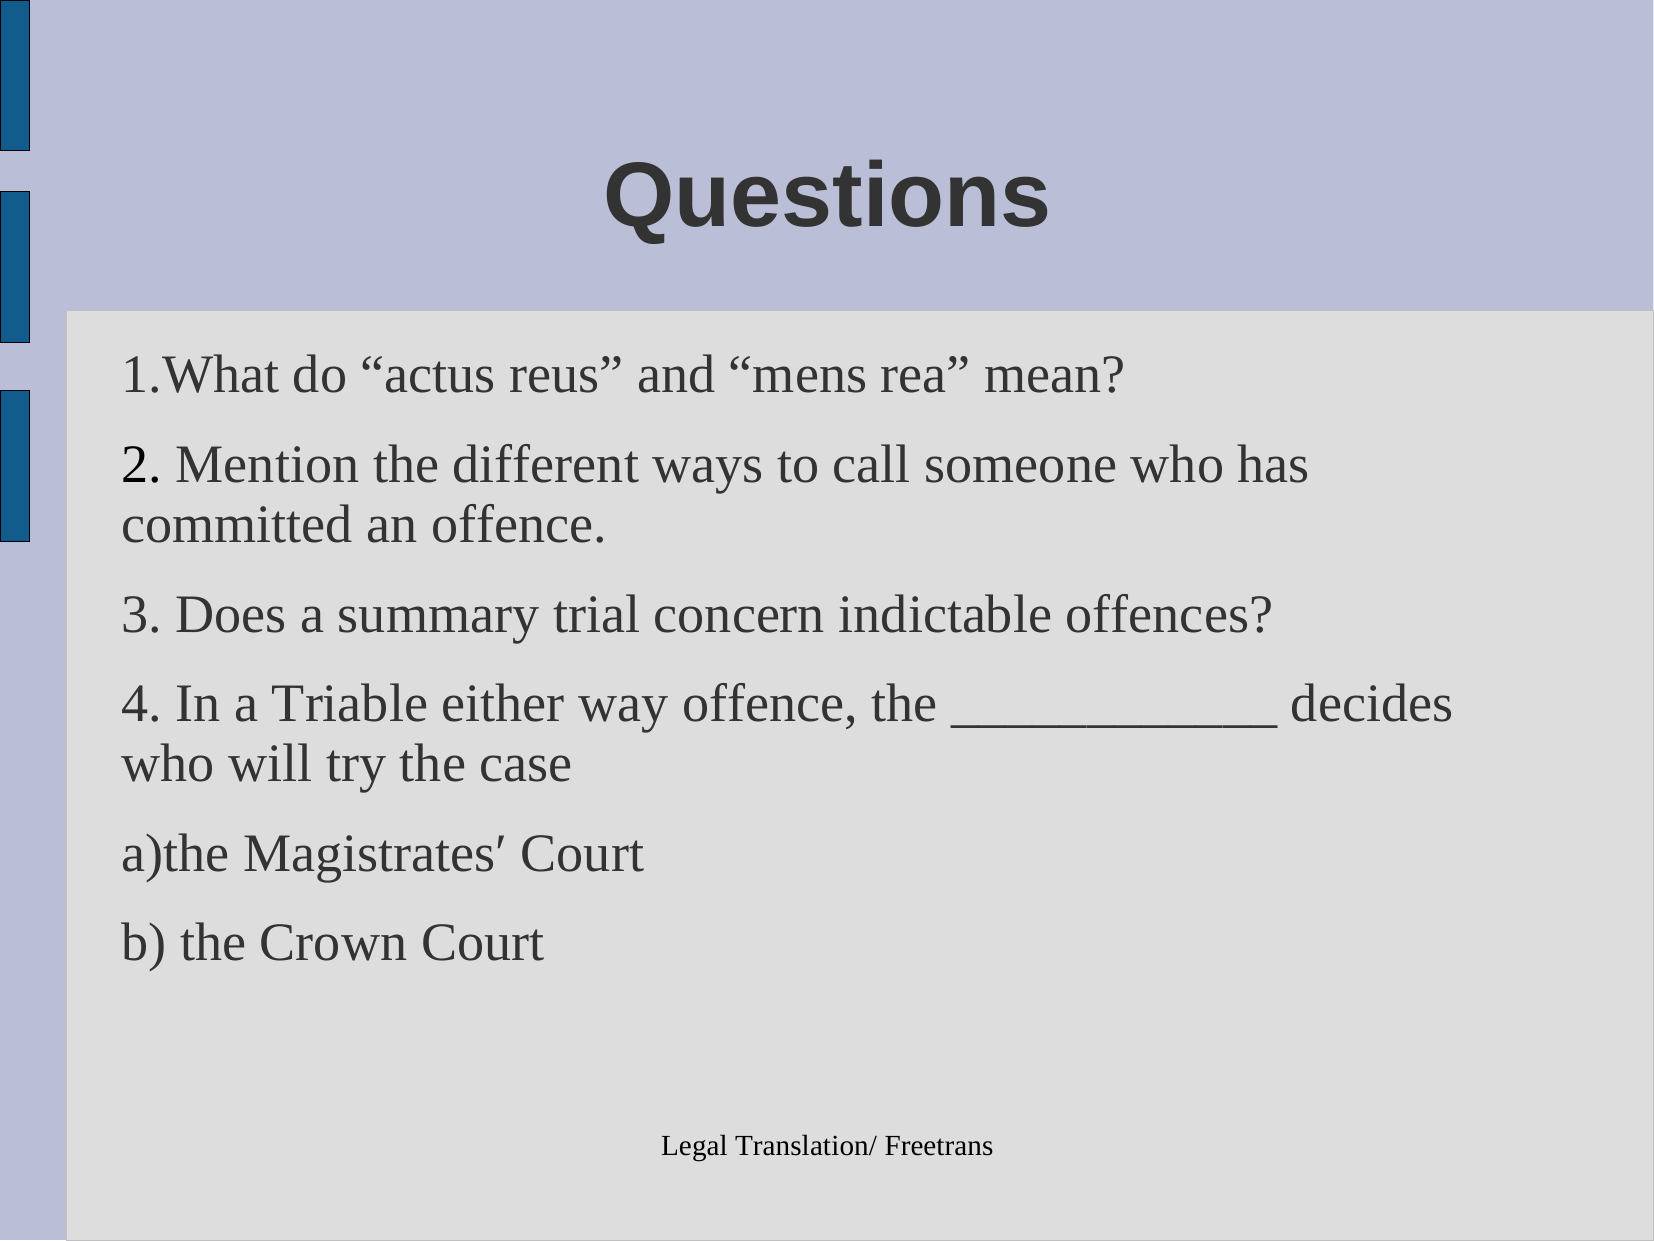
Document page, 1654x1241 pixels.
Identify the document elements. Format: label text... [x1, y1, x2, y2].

title Questions [121, 91, 1534, 299]
list 1.What do “actus reus” and “mens rea” mean? 2. Mention the different ways to call someone who has committed an offence. 3. Does a summary trial concern indictable offences? 4. In a Triable either way offence, the ____________ decides who will try the case a)the Magistrates′ Court b) the Crown Court [121, 344, 1534, 1127]
